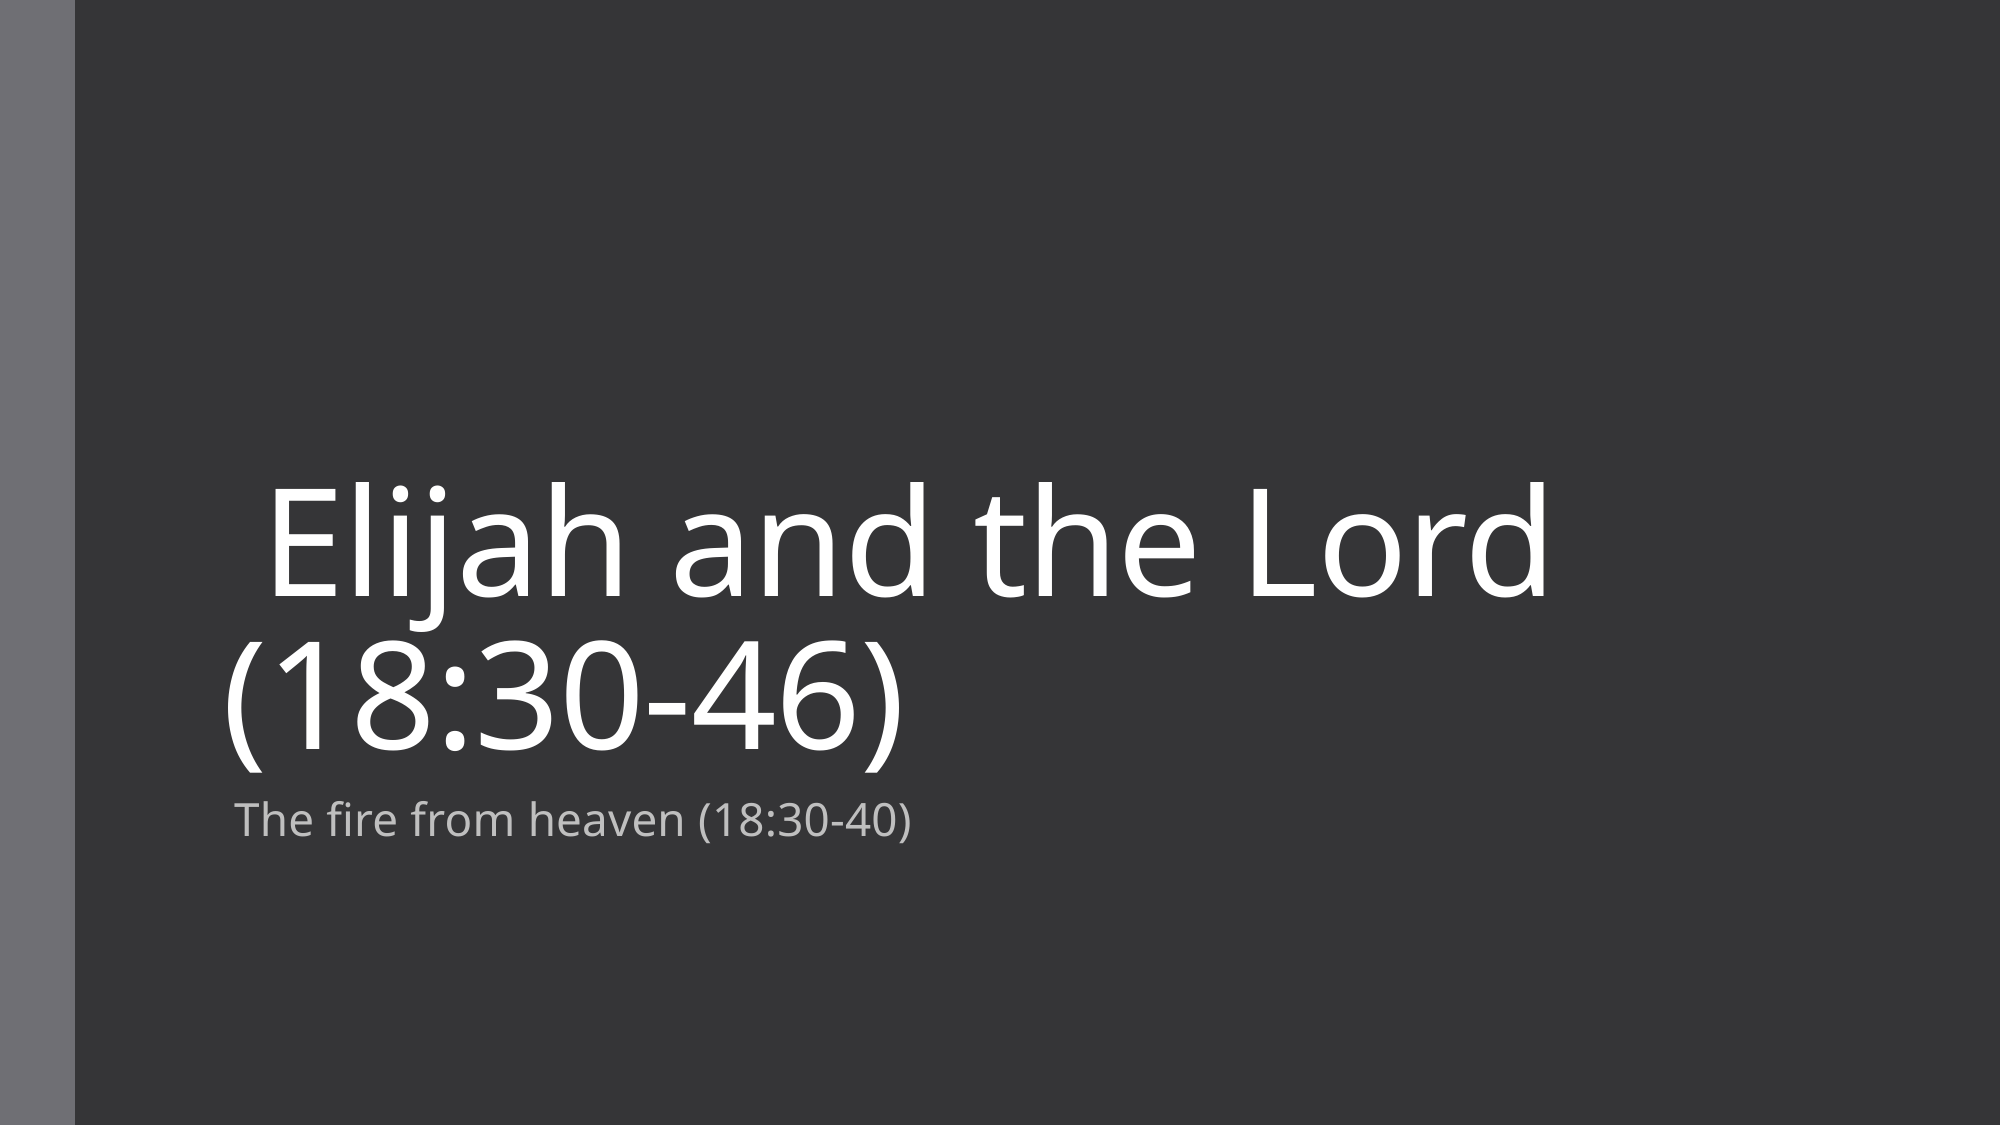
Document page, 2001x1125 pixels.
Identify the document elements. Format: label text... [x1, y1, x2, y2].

subtitle The fire from heaven (18:30-40) [206, 787, 1752, 1066]
title Elijah and the Lord (18:30-46) [206, 124, 1752, 787]
